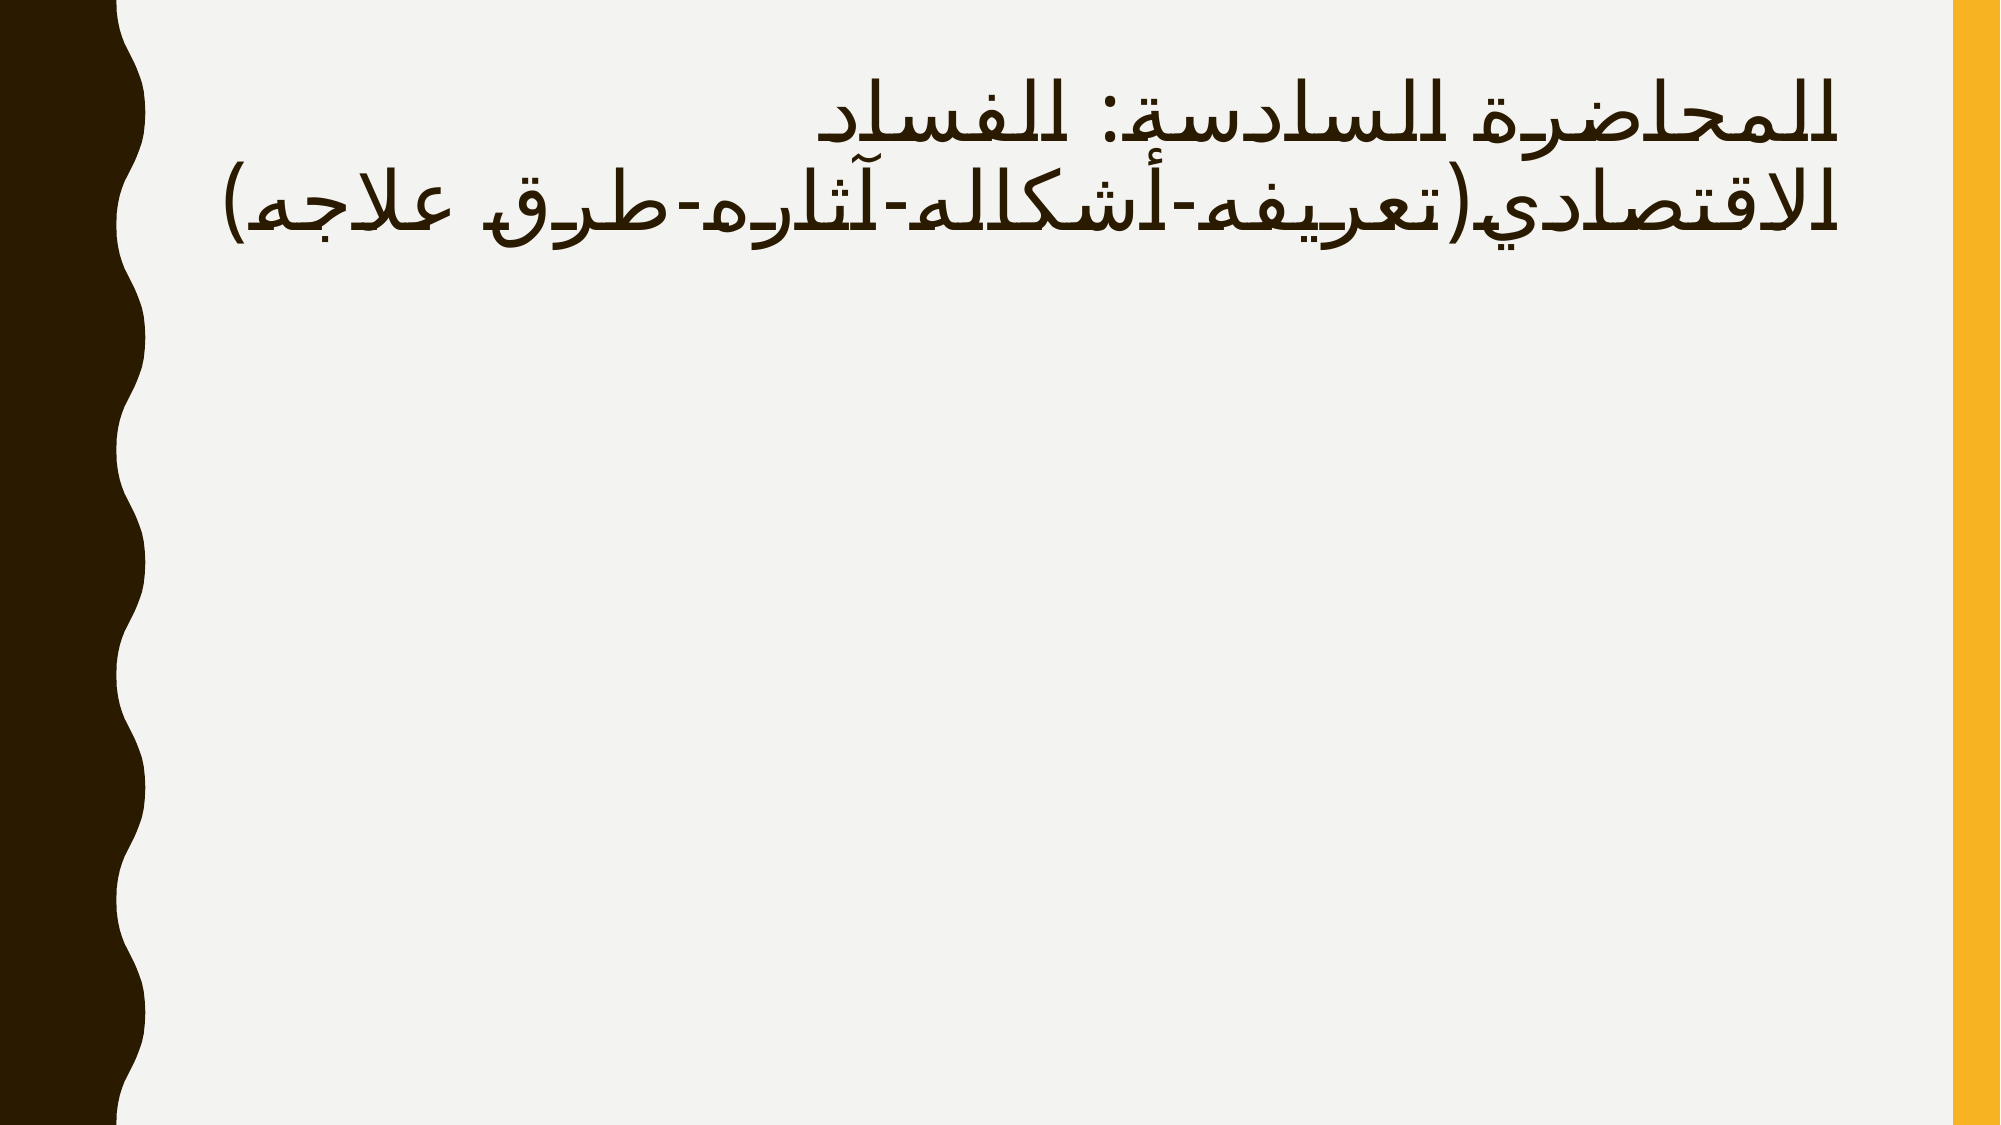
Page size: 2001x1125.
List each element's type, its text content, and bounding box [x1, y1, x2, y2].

title المحاضرة السادسة: الفساد الاقتصادي(تعريفه-أشكاله-آثاره-طرق علاجه) [205, 62, 1876, 308]
